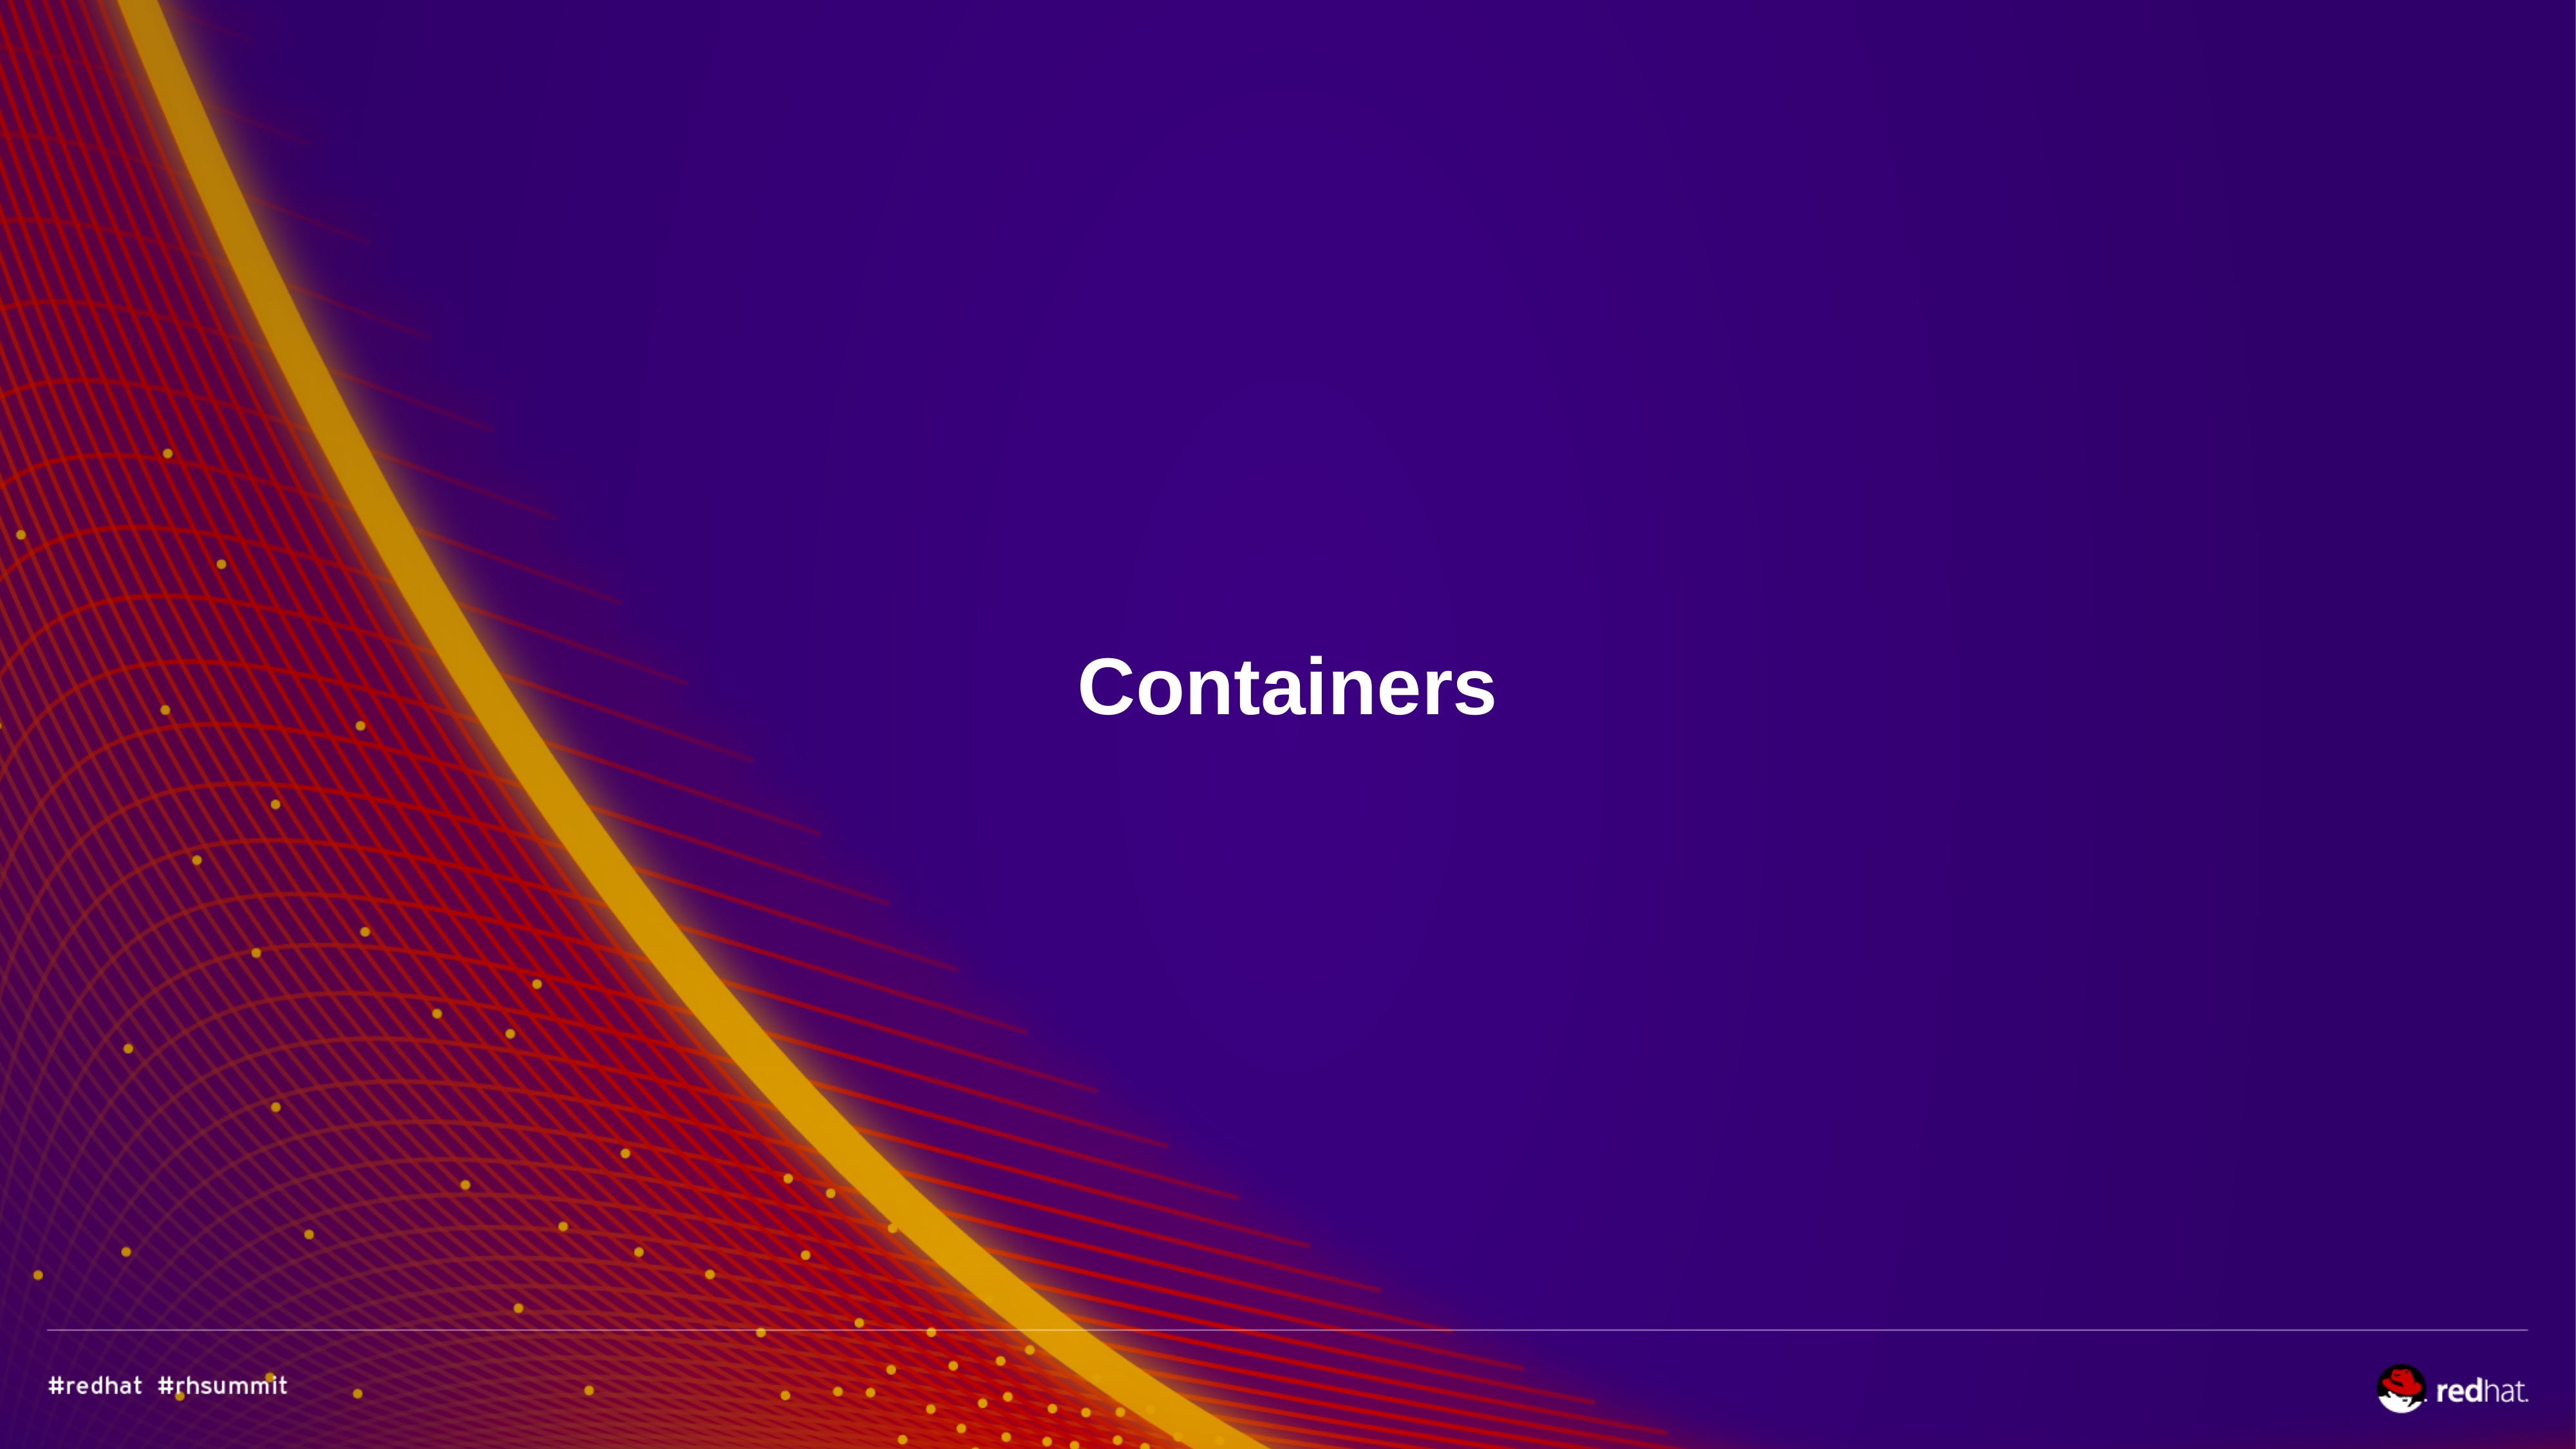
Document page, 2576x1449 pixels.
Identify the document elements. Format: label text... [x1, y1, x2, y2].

text_box Containers [235, 636, 2341, 737]
picture [0, 0, 2576, 1449]
